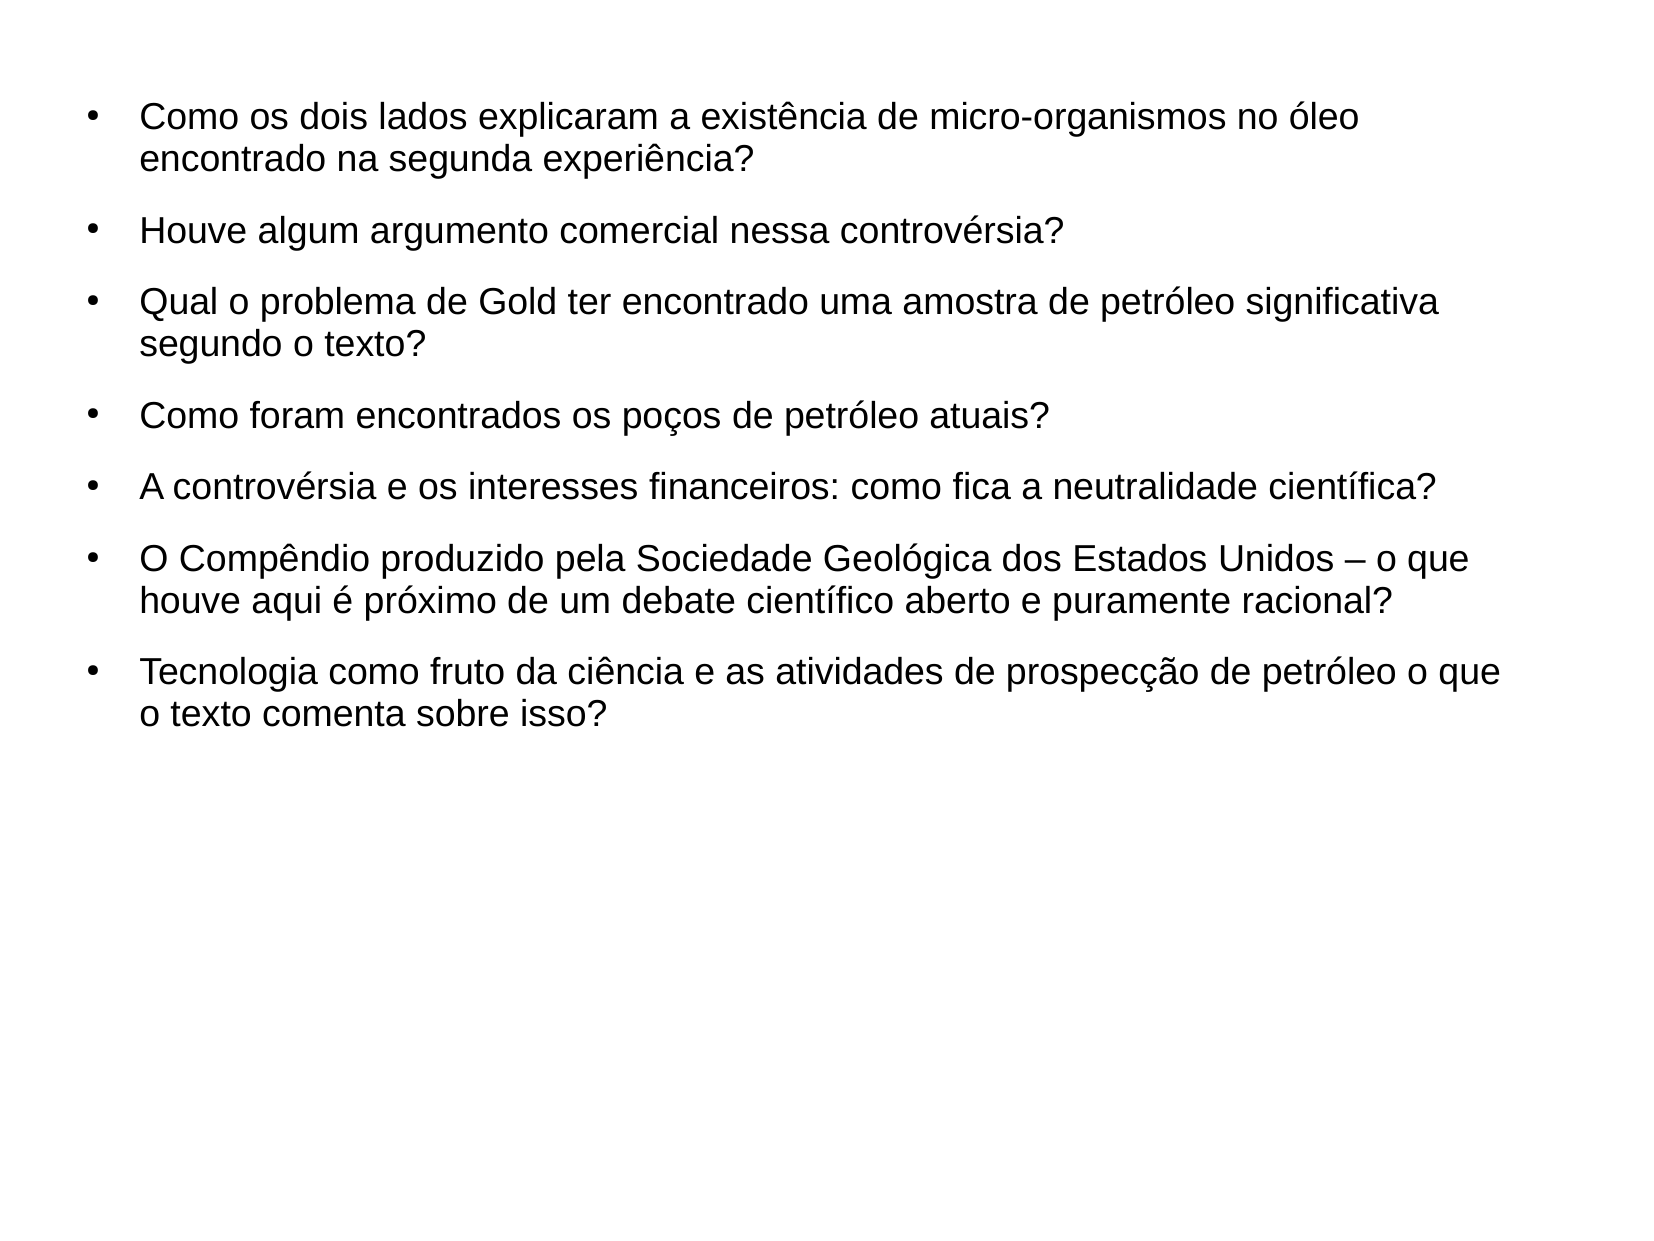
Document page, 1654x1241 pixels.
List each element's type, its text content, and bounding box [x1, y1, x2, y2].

list Como os dois lados explicaram a existência de micro-organismos no óleo encontrado na segunda experiência? Houve algum argumento comercial nessa controvérsia? Qual o problema de Gold ter encontrado uma amostra de petróleo significativa segundo o texto? Como foram encontrados os poços de petróleo atuais? A controvérsia e os interesses financeiros: como fica a neutralidade científica? O Compêndio produzido pela Sociedade Geológica dos Estados Unidos – o que houve aqui é próximo de um debate científico aberto e puramente racional? Tecnologia como fruto da ciência e as atividades de prospecção de petróleo o que o texto comenta sobre isso? [68, 95, 1524, 815]
